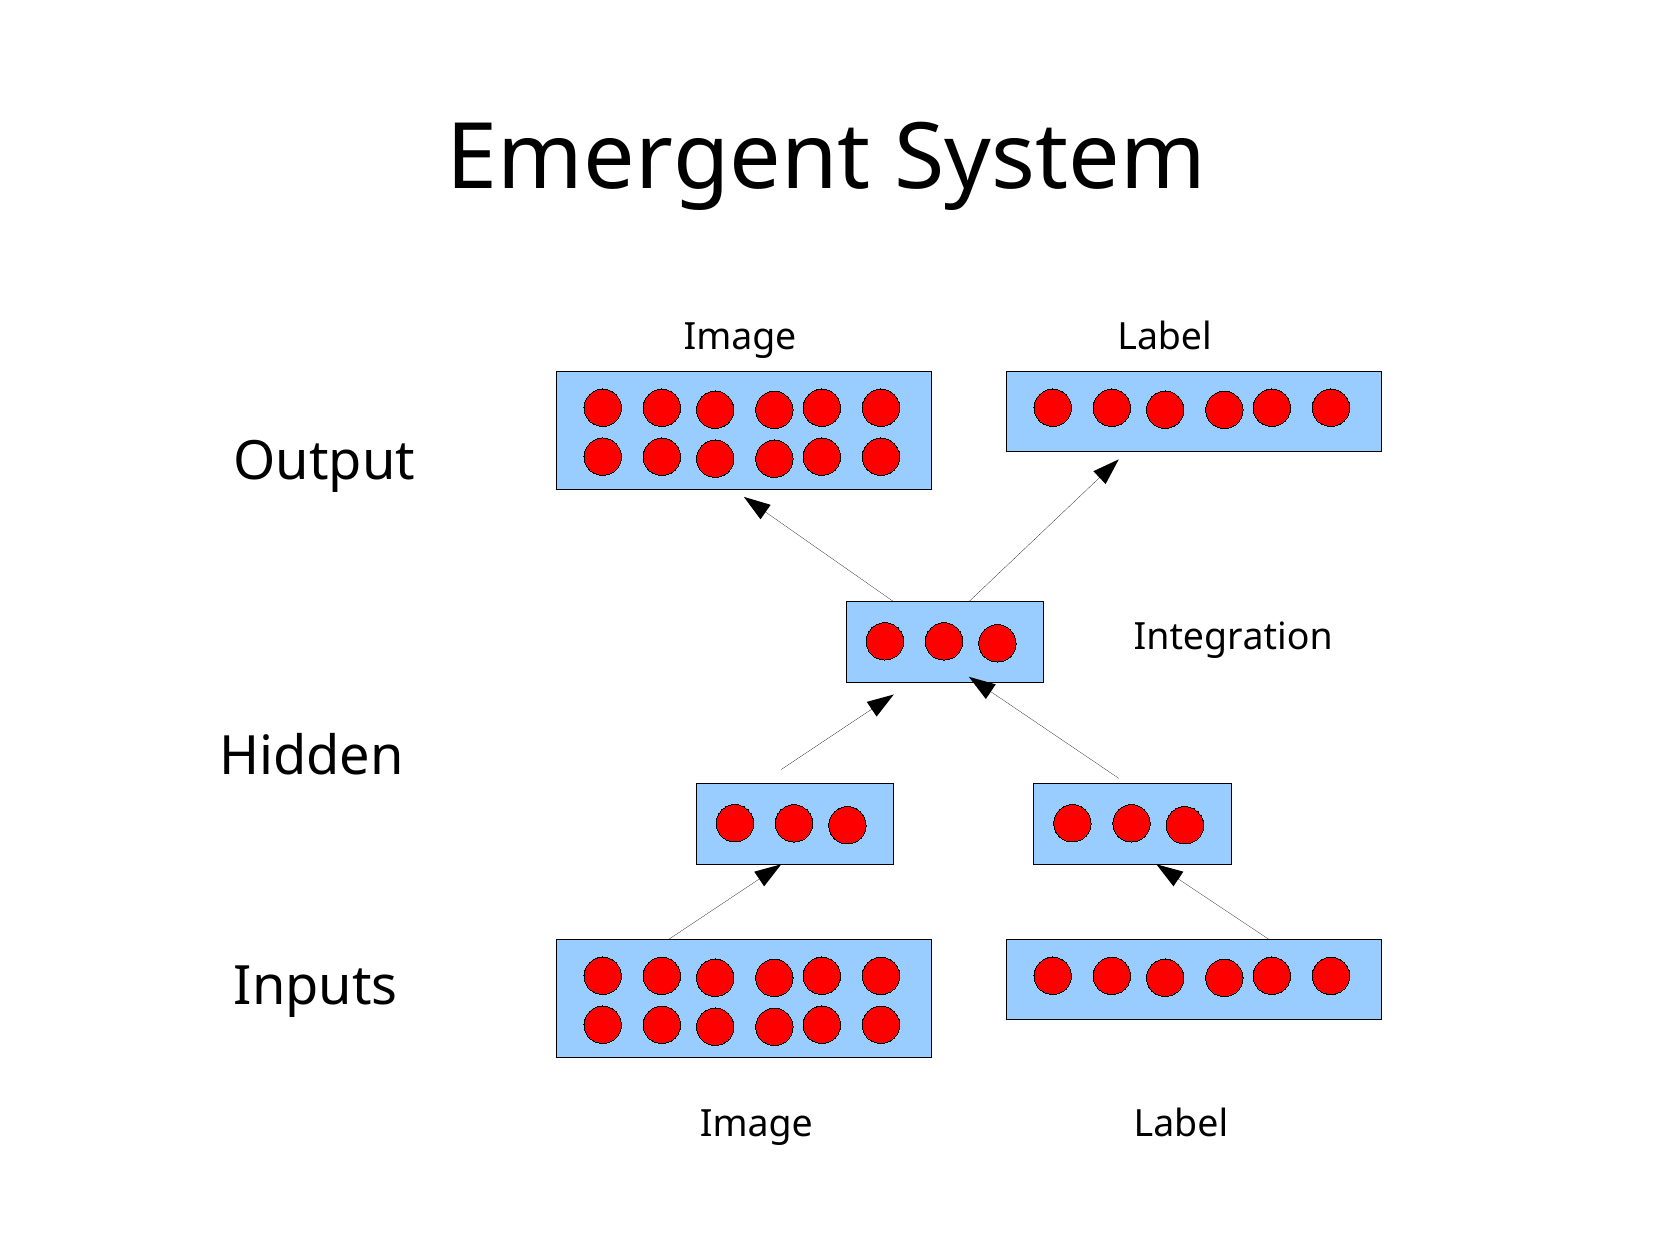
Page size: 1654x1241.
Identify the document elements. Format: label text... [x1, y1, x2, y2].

text_box [1006, 371, 1382, 452]
text_box [1033, 783, 1232, 865]
text_box [1006, 939, 1382, 1020]
title Emergent System [82, 49, 1571, 257]
text_box Label [1118, 1089, 1240, 1150]
text_box [556, 939, 932, 1058]
text_box Image [685, 1089, 819, 1150]
text_box [846, 601, 1044, 683]
text_box Image [668, 301, 803, 362]
text_box Label [1102, 301, 1224, 362]
text_box Output [218, 414, 412, 495]
text_box [696, 783, 894, 865]
text_box [556, 371, 932, 490]
text_box Inputs [218, 939, 397, 1020]
text_box Integration [1118, 601, 1326, 662]
text_box Hidden [204, 708, 407, 790]
